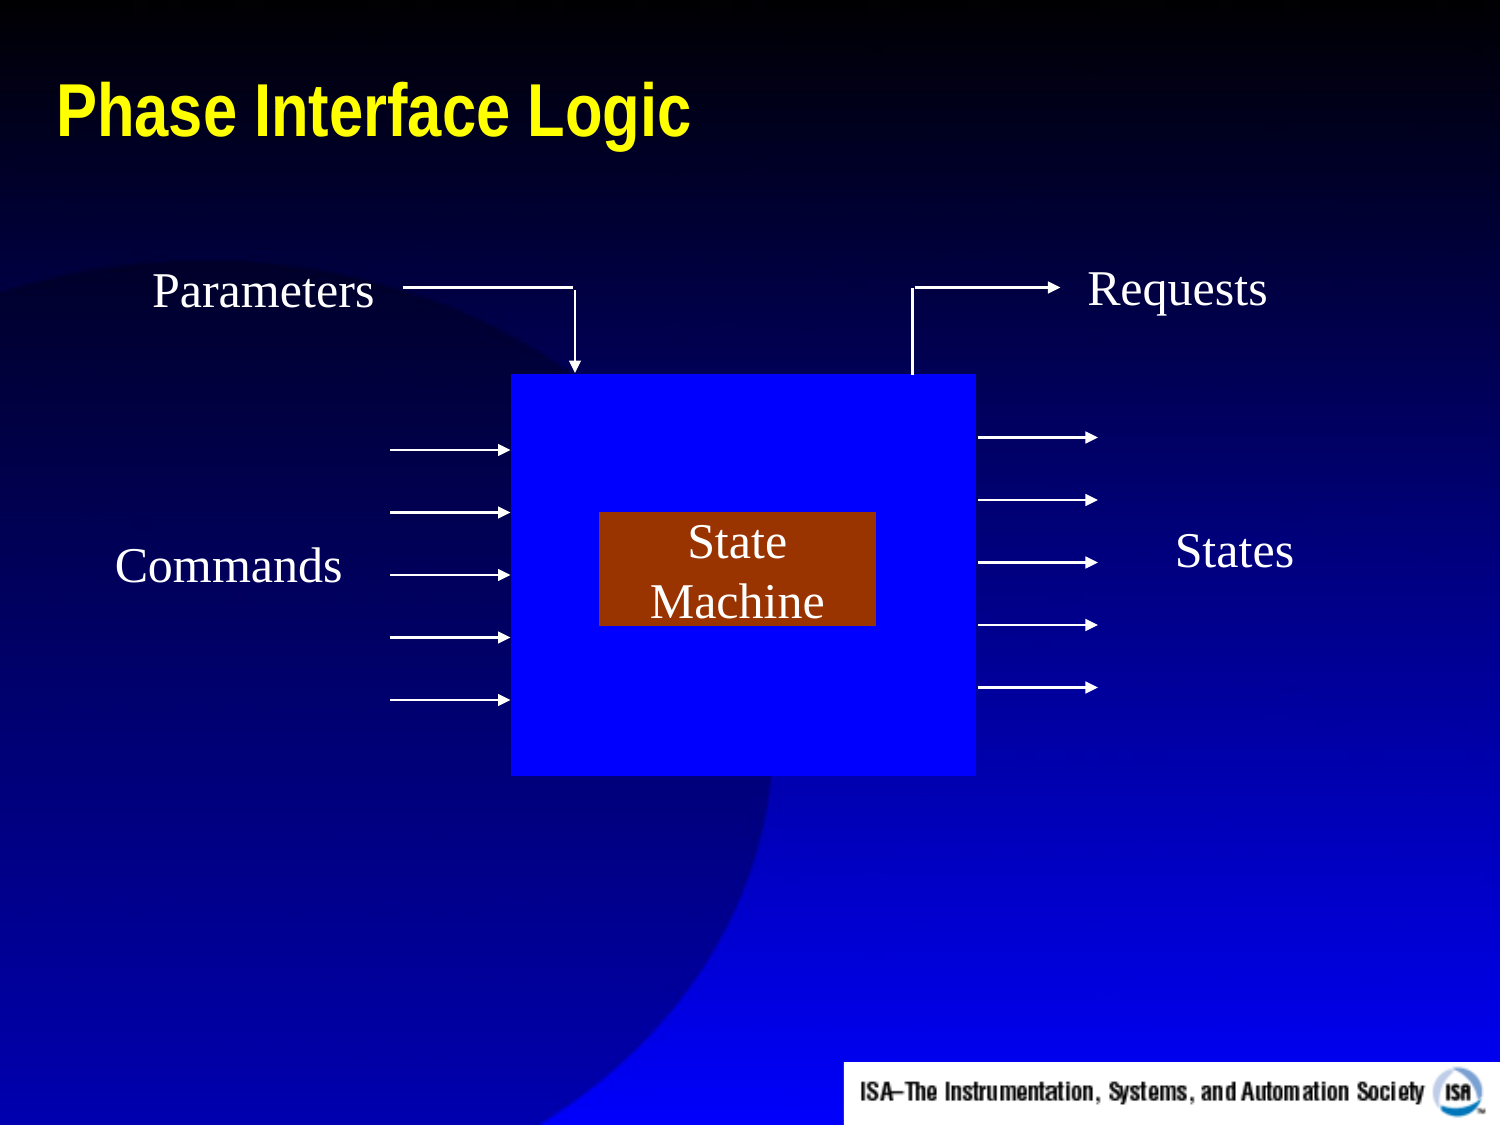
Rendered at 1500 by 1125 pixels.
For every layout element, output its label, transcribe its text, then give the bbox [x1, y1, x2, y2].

text_box States [1159, 510, 1310, 585]
picture [0, 0, 1500, 1125]
text_box Commands [99, 525, 358, 600]
text_box Parameters [137, 250, 390, 325]
text_box [512, 374, 976, 775]
text_box Requests [1072, 247, 1283, 323]
text_box State Machine [599, 512, 875, 625]
title Phase Interface Logic [41, 12, 1463, 201]
